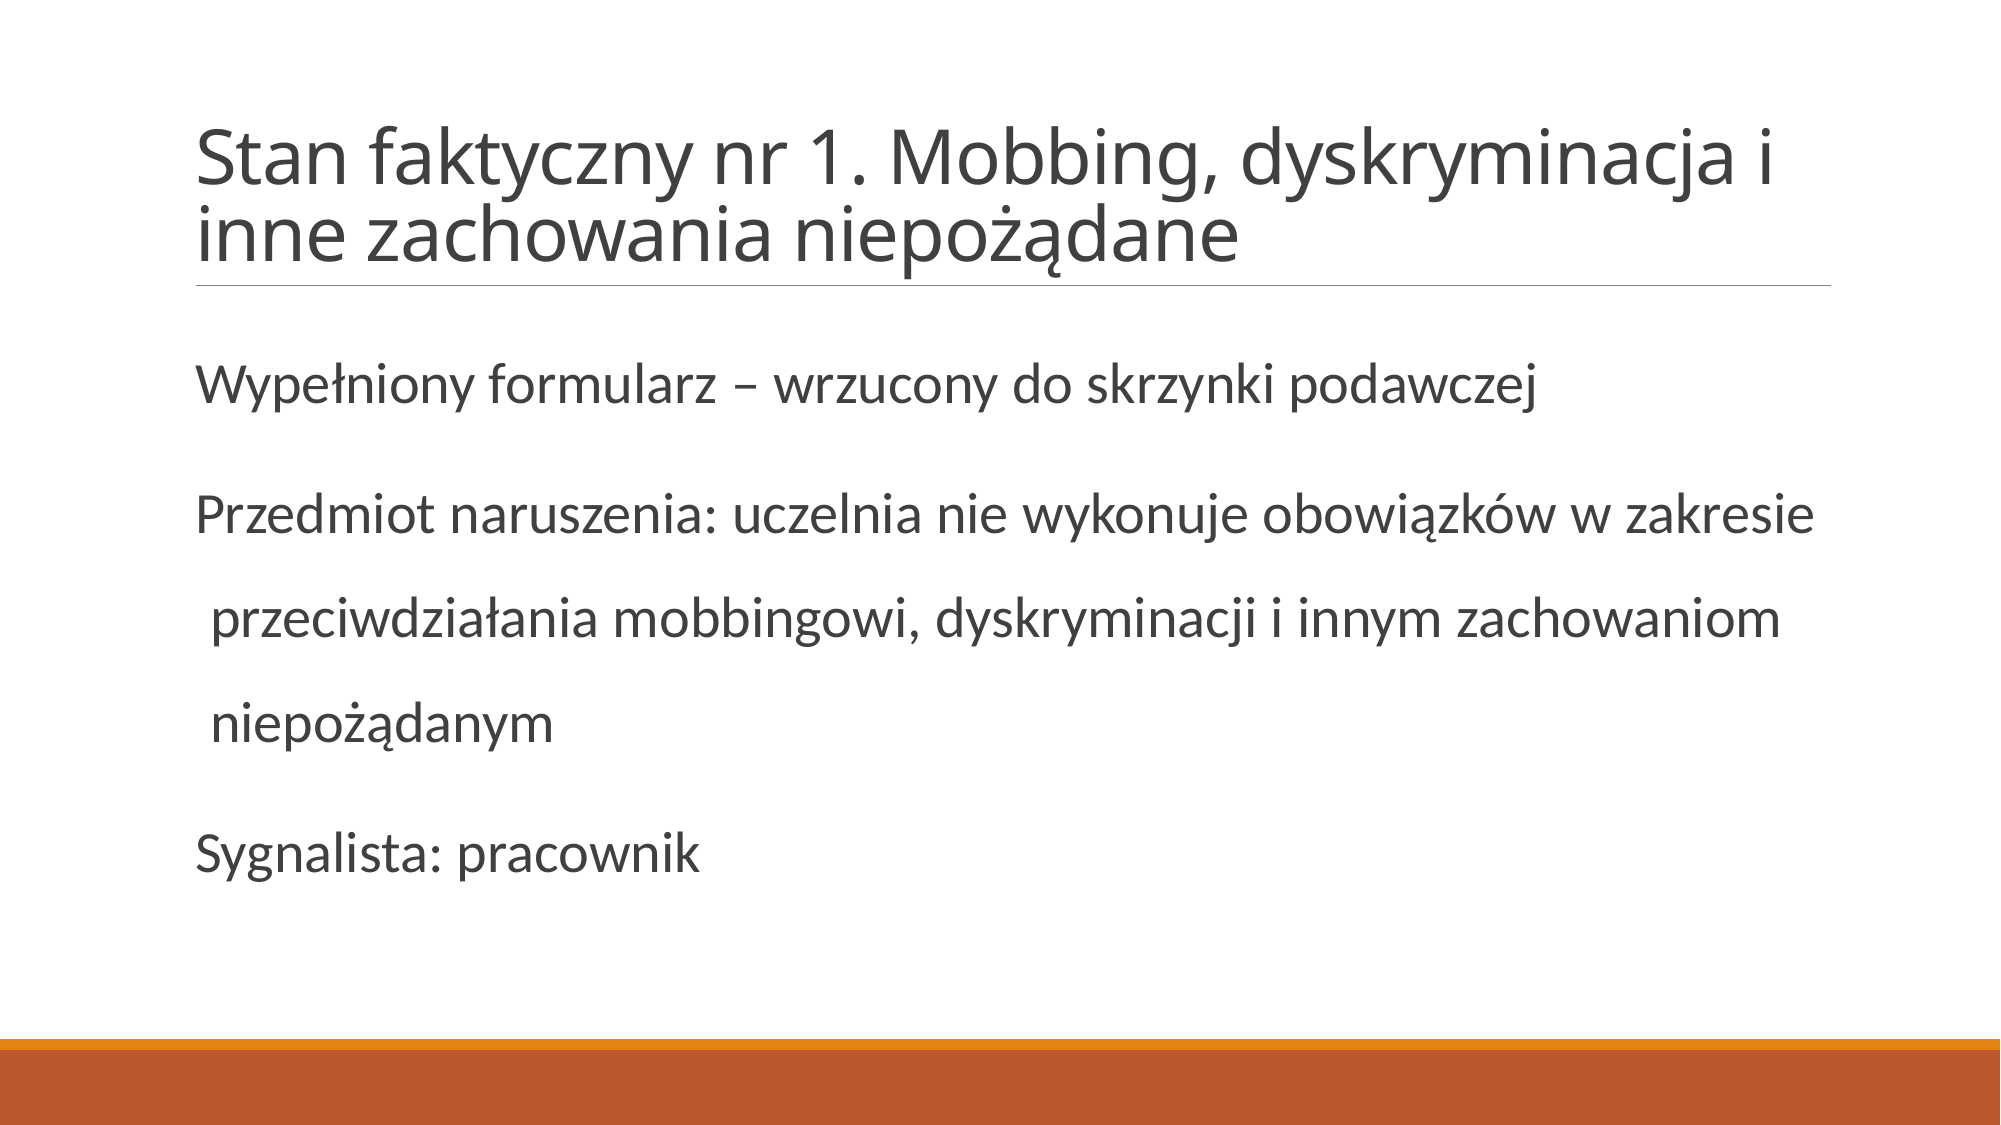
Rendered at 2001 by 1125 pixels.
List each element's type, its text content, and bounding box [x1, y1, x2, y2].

list Wypełniony formularz – wrzucony do skrzynki podawczej Przedmiot naruszenia: uczelnia nie wykonuje obowiązków w zakresie przeciwdziałania mobbingowi, dyskryminacji i innym zachowaniom niepożądanym Sygnalista: pracownik [180, 302, 1831, 963]
title Stan faktyczny nr 1. Mobbing, dyskryminacja i inne zachowania niepożądane [180, 47, 1831, 286]
